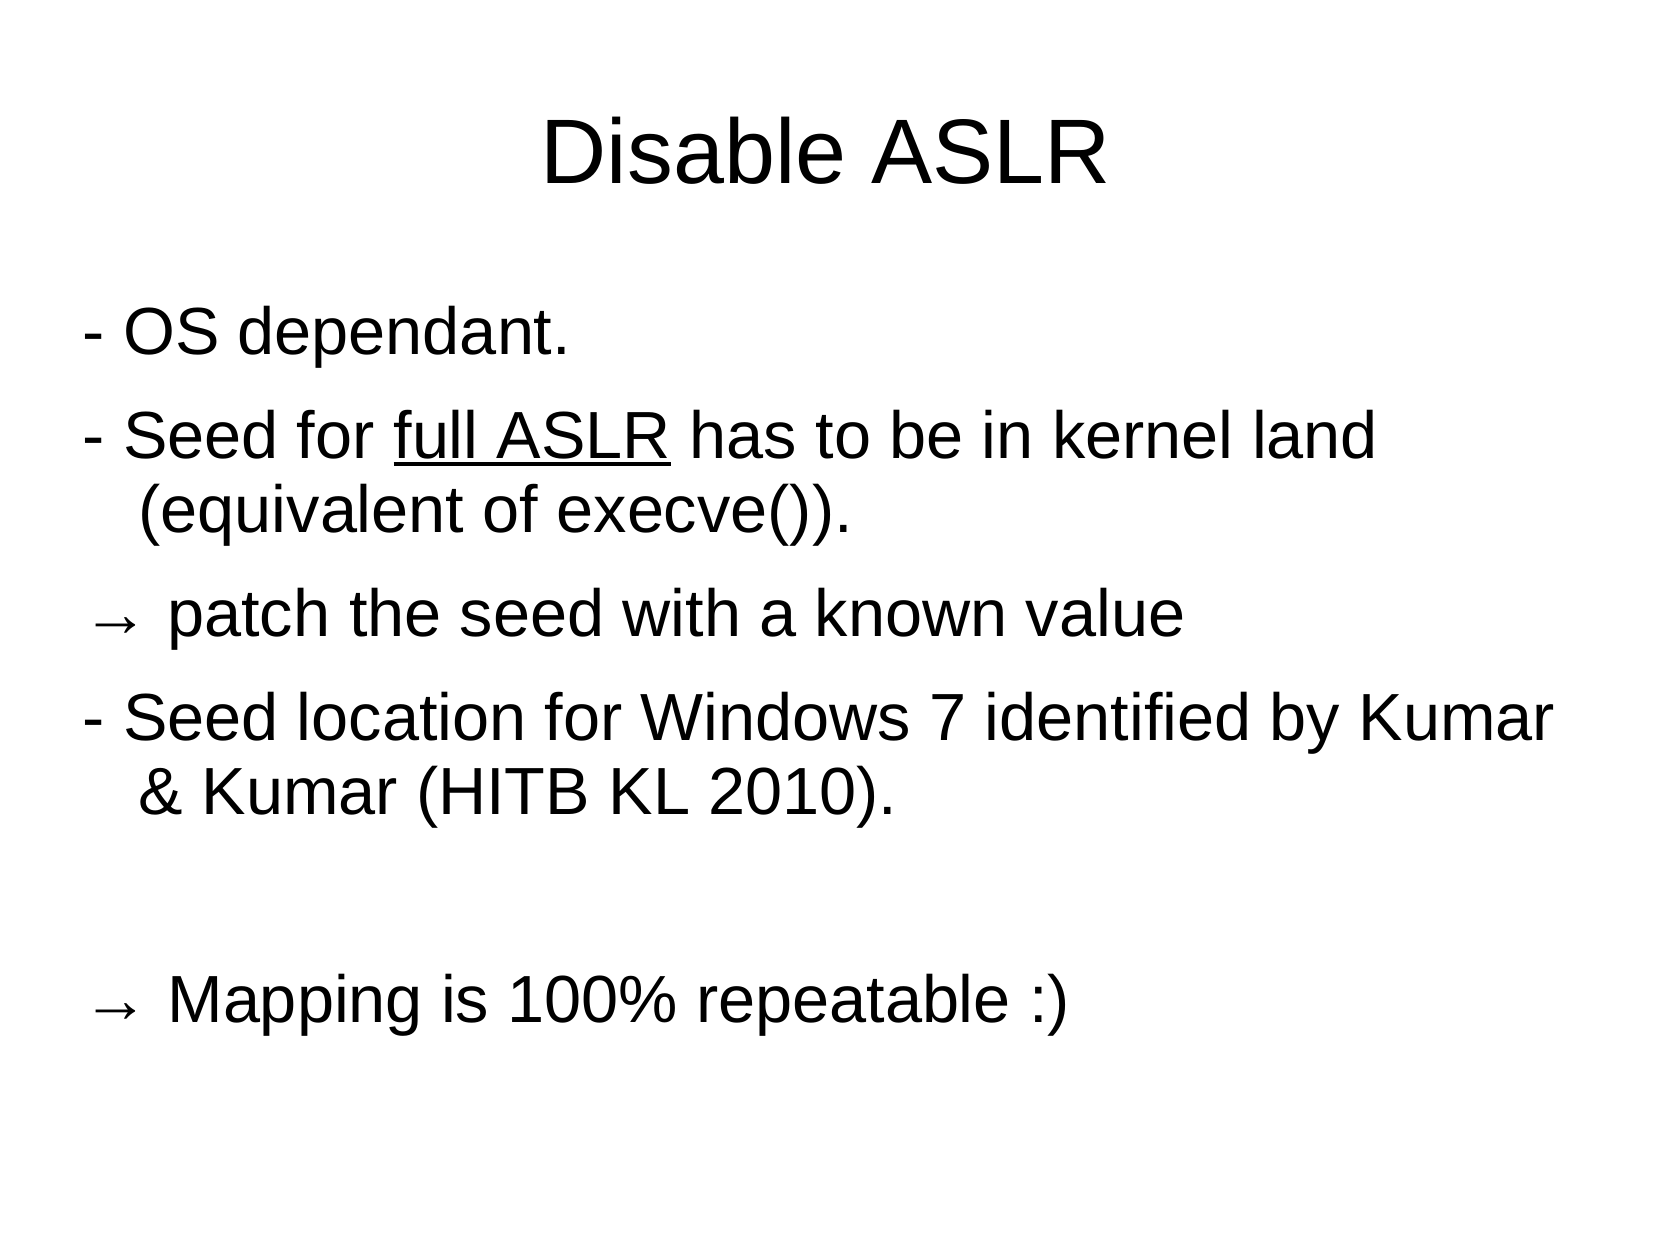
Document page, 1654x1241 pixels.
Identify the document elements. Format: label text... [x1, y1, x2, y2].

title Disable ASLR [82, 49, 1571, 257]
list - OS dependant. - Seed for full ASLR has to be in kernel land (equivalent of execve()). → patch the seed with a known value - Seed location for Windows 7 identified by Kumar & Kumar (HITB KL 2010). → Mapping is 100% repeatable :) [82, 290, 1571, 1109]
